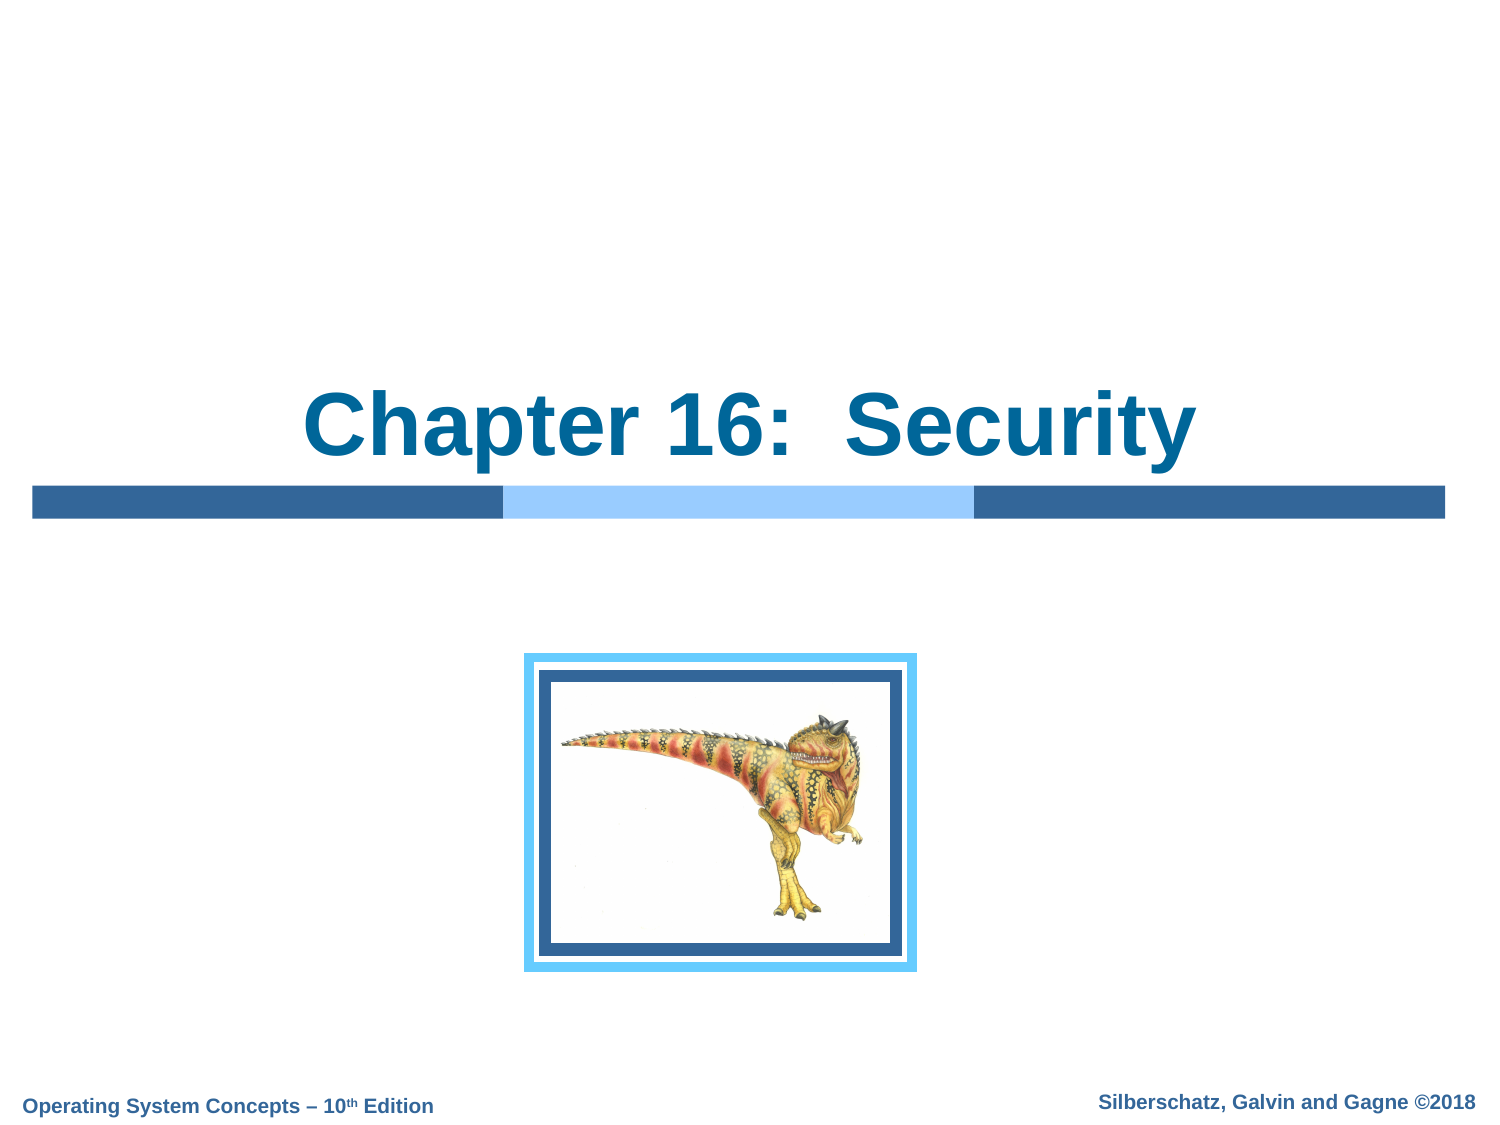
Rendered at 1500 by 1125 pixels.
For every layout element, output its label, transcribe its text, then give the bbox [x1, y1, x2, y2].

title Chapter 16: Security [112, 132, 1388, 482]
picture [551, 682, 890, 943]
